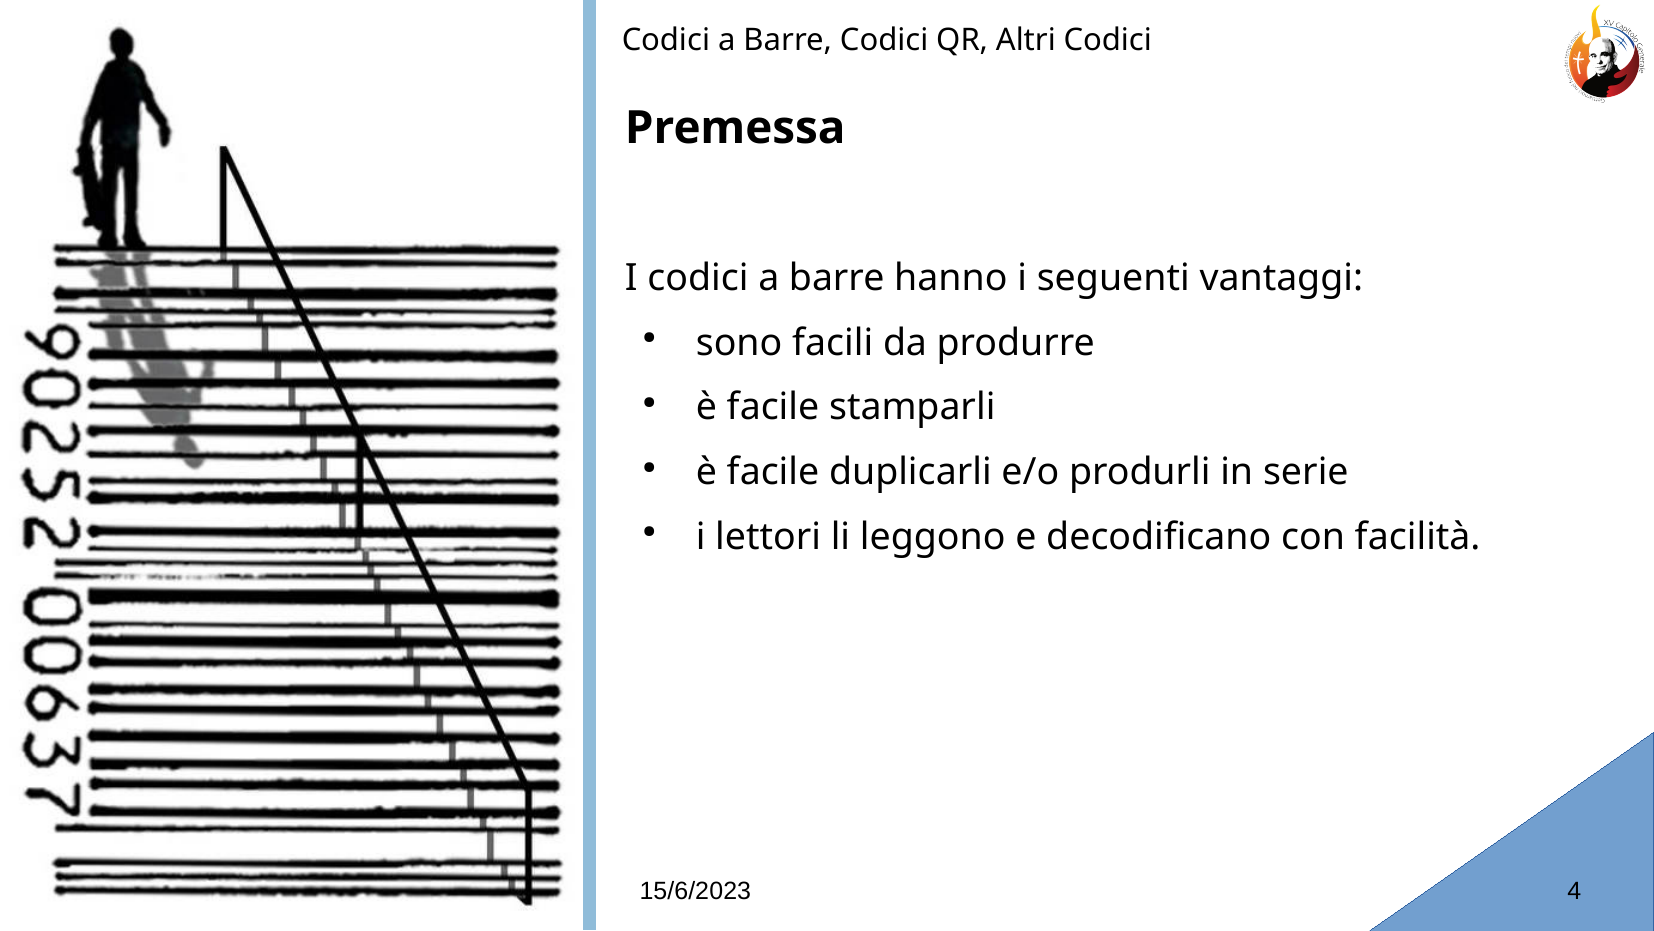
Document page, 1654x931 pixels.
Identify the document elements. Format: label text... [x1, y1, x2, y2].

text_box Codici a Barre, Codici QR, Altri Codici [607, 9, 1340, 63]
list I codici a barre hanno i seguenti vantaggi: sono facili da produrre è facile stamparli è facile duplicarli e/o produrli in serie i lettori li leggono e decodificano con facilità. [624, 253, 1583, 771]
picture [1563, 4, 1646, 103]
picture [0, 0, 583, 931]
title Premessa [624, 94, 1621, 208]
